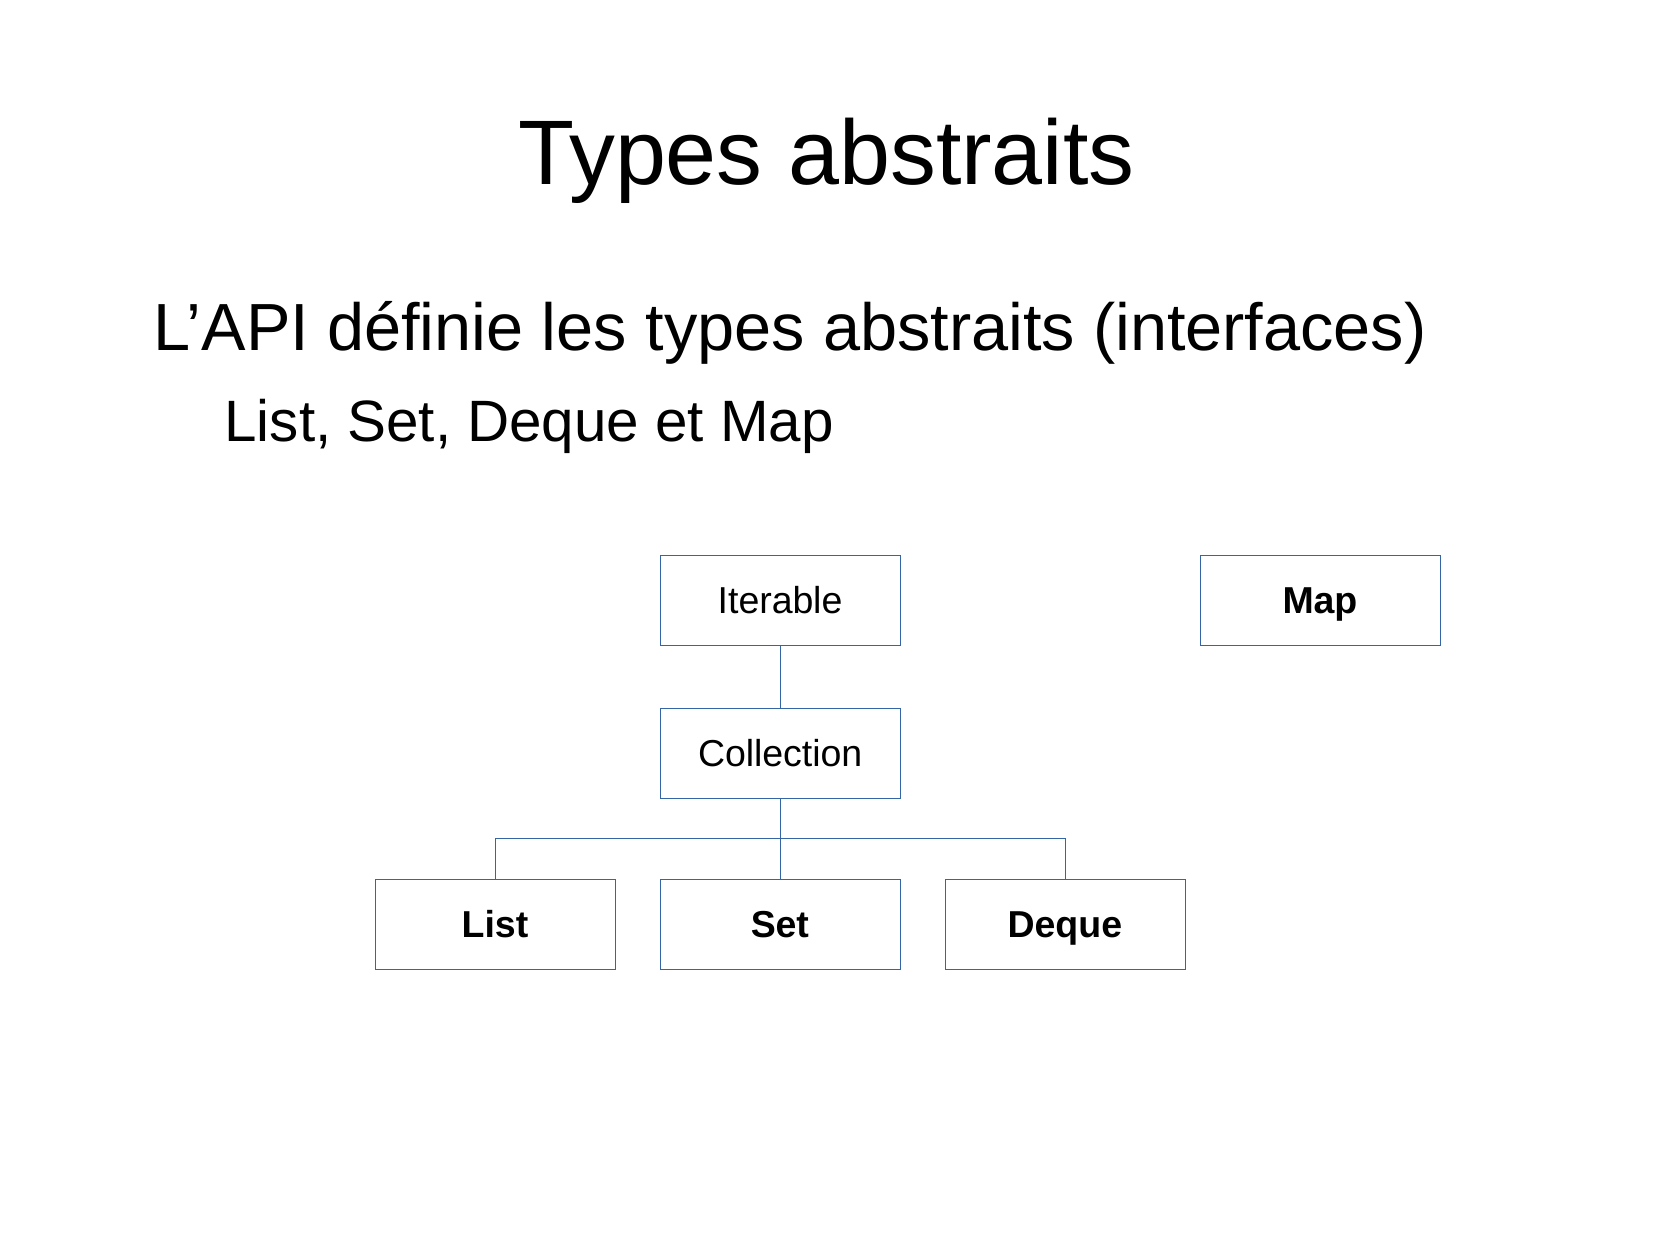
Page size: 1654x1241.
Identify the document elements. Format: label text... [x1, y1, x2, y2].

title Types abstraits [82, 49, 1571, 257]
text_box Collection [660, 708, 901, 799]
text_box Set [660, 879, 901, 970]
text_box Map [1200, 555, 1441, 646]
text_box List [375, 879, 616, 970]
list L’API définie les types abstraits (interfaces) List, Set, Deque et Map [82, 290, 1571, 481]
text_box Deque [945, 879, 1186, 970]
text_box Iterable [660, 555, 901, 646]
